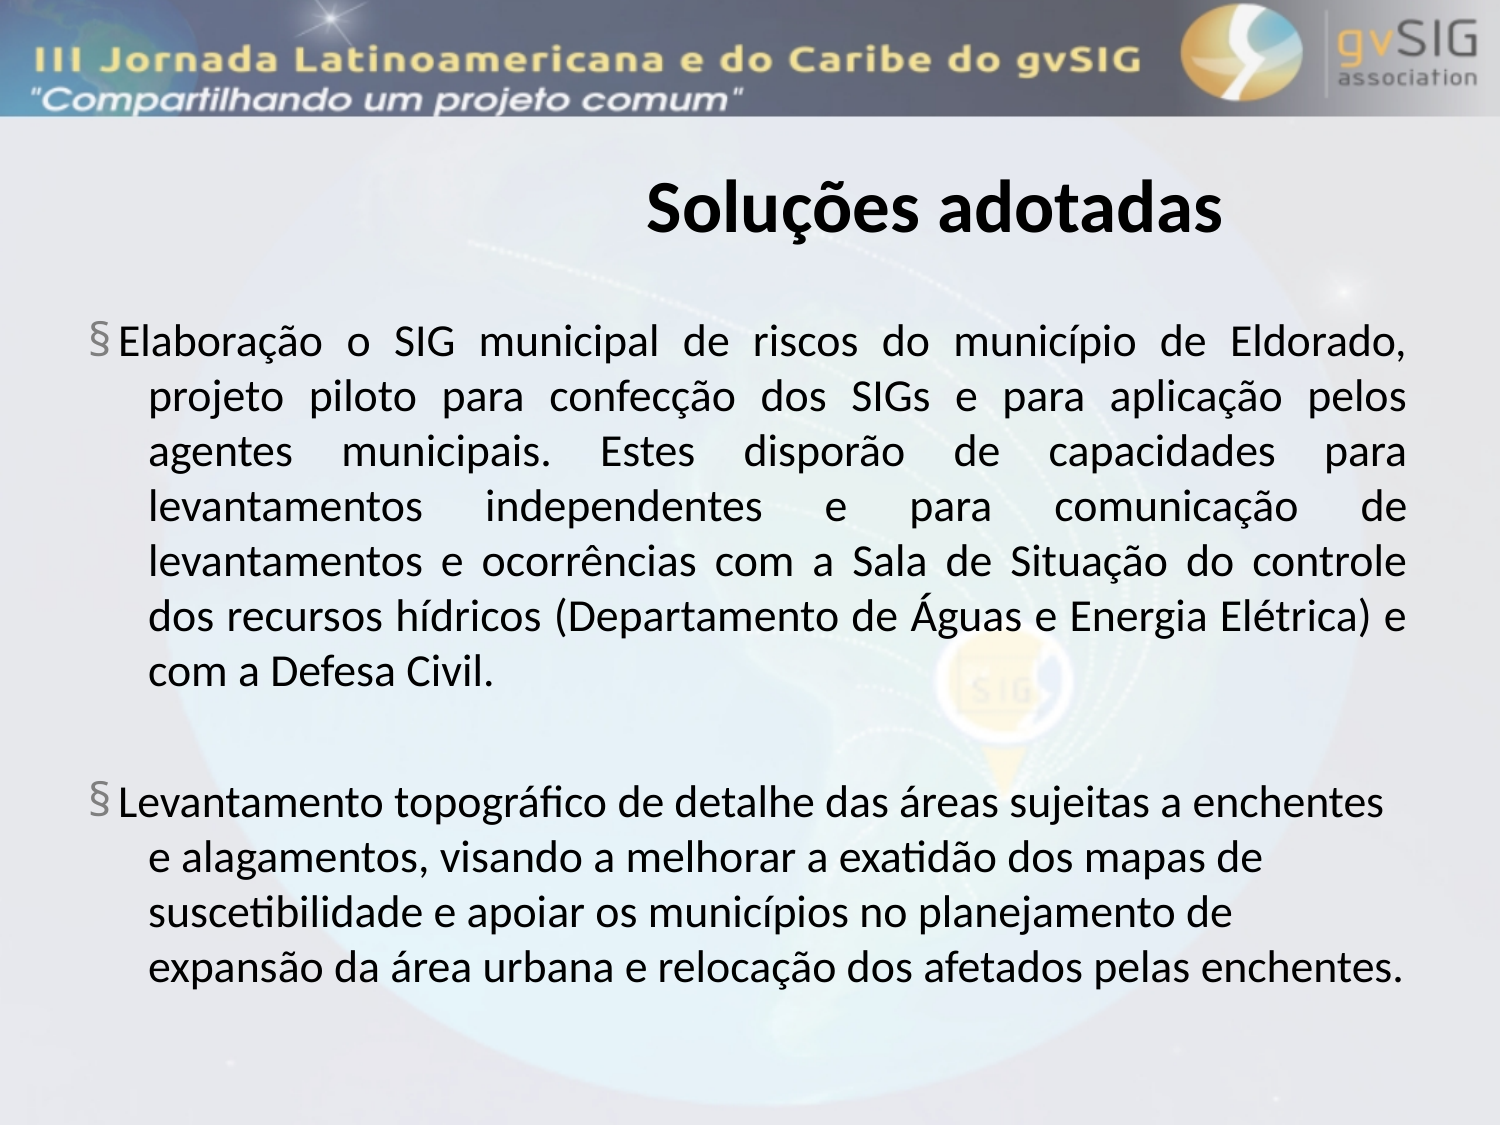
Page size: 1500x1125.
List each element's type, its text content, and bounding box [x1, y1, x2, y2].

list Elaboração o SIG municipal de riscos do município de Eldorado, projeto piloto para confecção dos SIGs e para aplicação pelos agentes municipais. Estes disporão de capacidades para levantamentos independentes e para comunicação de levantamentos e ocorrências com a Sala de Situação do controle dos recursos hídricos (Departamento de Águas e Energia Elétrica) e com a Defesa Civil. Levantamento topográfico de detalhe das áreas sujeitas a enchentes e alagamentos, visando a melhorar a exatidão dos mapas de suscetibilidade e apoiar os municípios no planejamento de expansão da área urbana e relocação dos afetados pelas enchentes. [73, 290, 1424, 1012]
picture [0, 0, 1500, 1125]
text_box Soluções adotadas [631, 113, 1424, 291]
